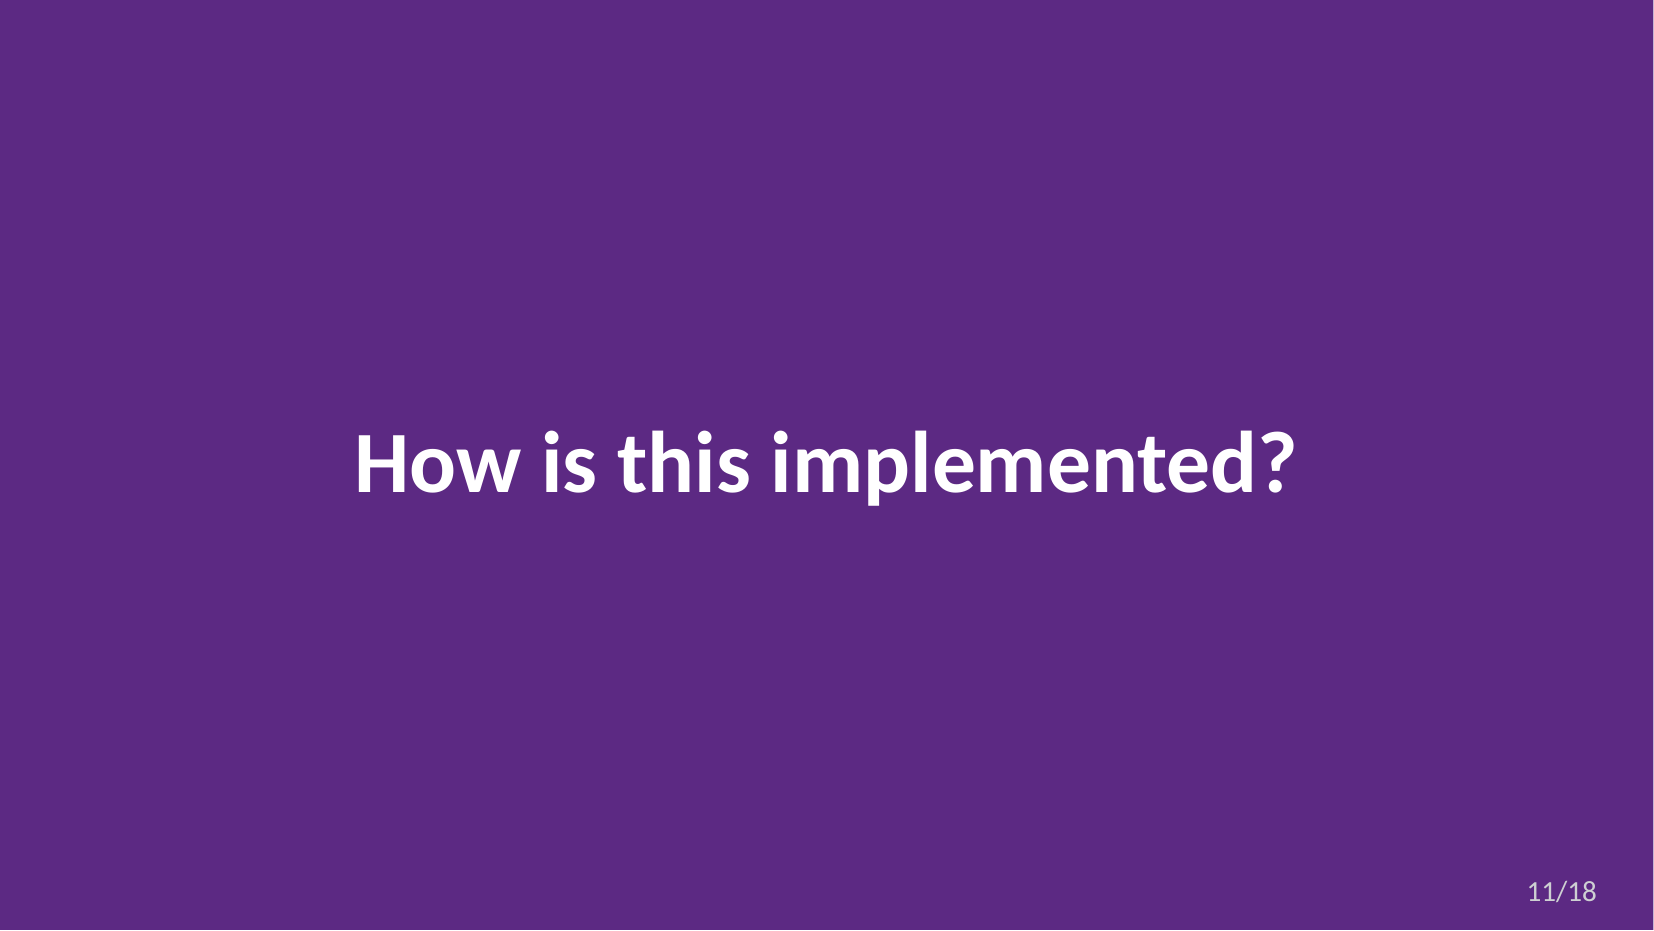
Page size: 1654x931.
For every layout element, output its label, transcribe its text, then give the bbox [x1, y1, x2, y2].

title How is this implemented? [82, 411, 1571, 530]
